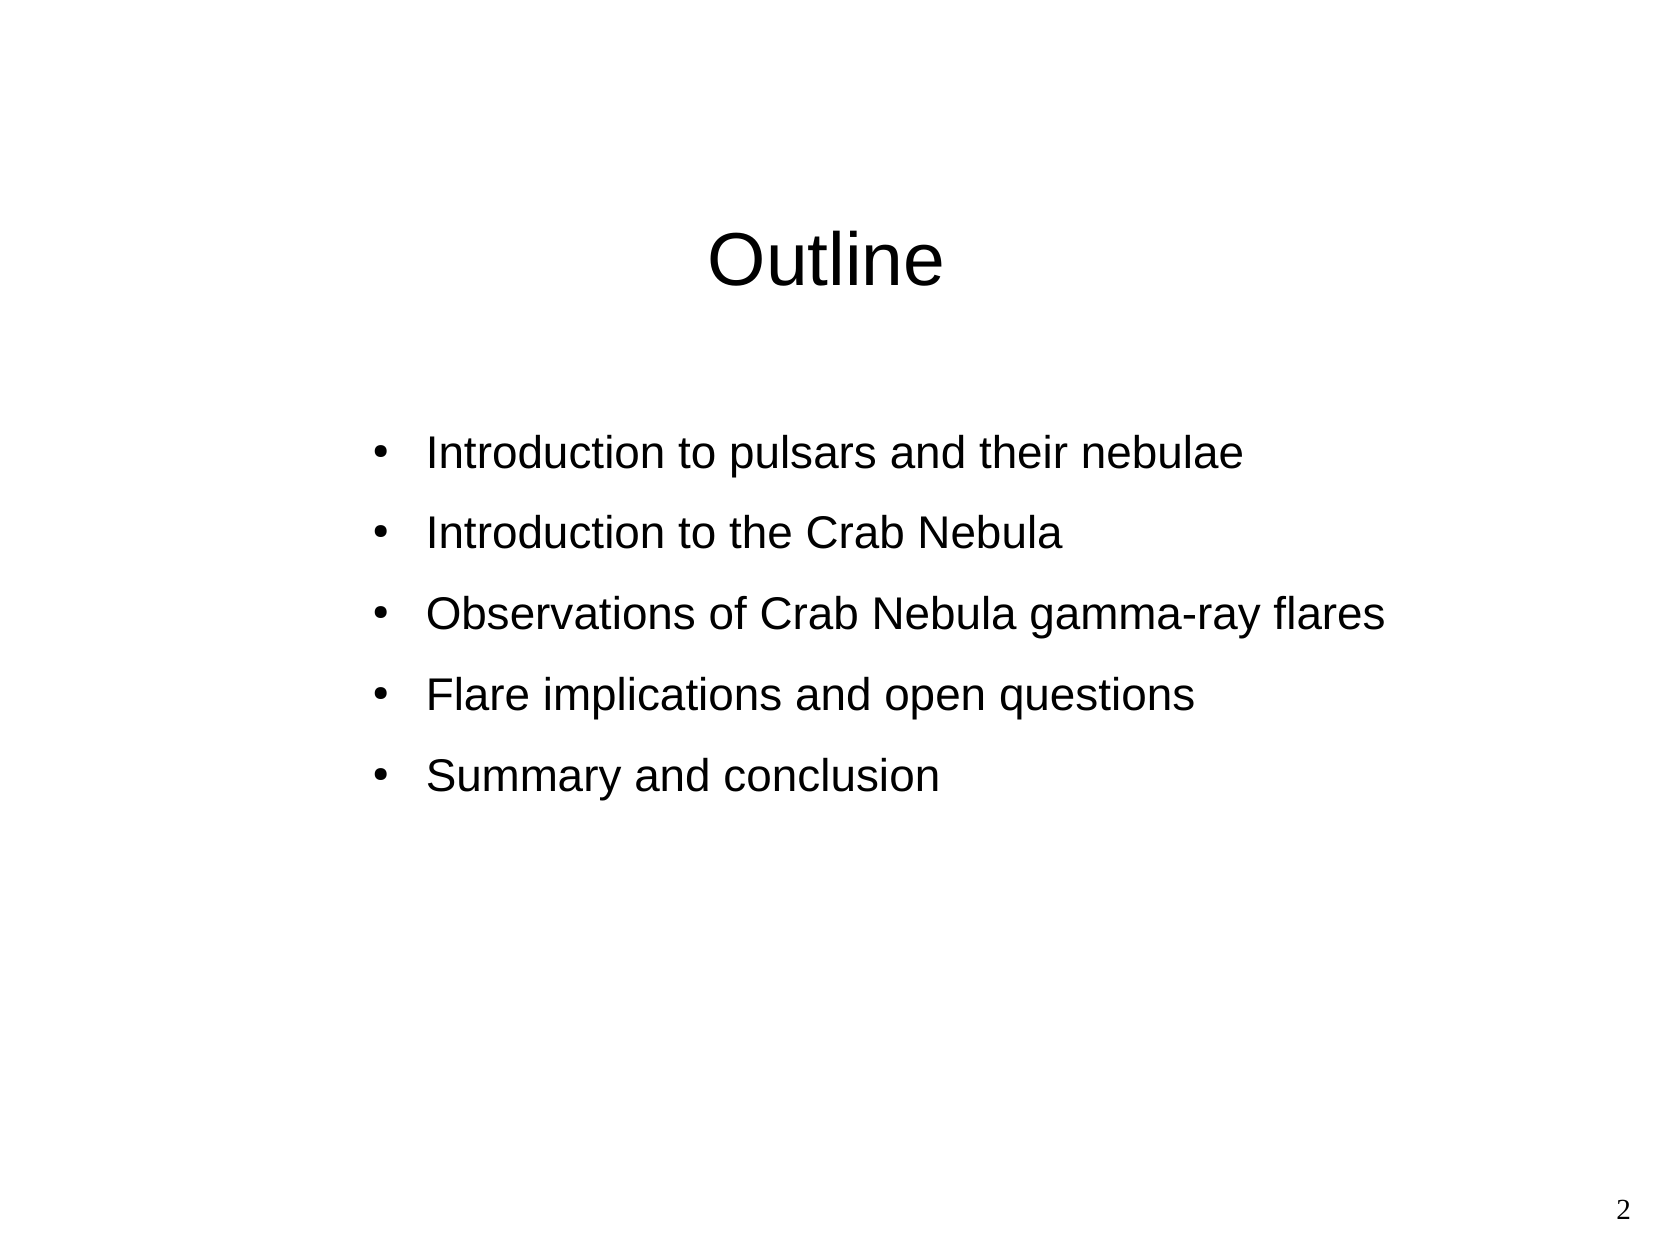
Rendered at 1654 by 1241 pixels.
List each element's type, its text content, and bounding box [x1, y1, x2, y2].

title Outline [82, 208, 1571, 310]
list Introduction to pulsars and their nebulae Introduction to the Crab Nebula Observations of Crab Nebula gamma-ray flares Flare implications and open questions Summary and conclusion [355, 426, 1447, 907]
